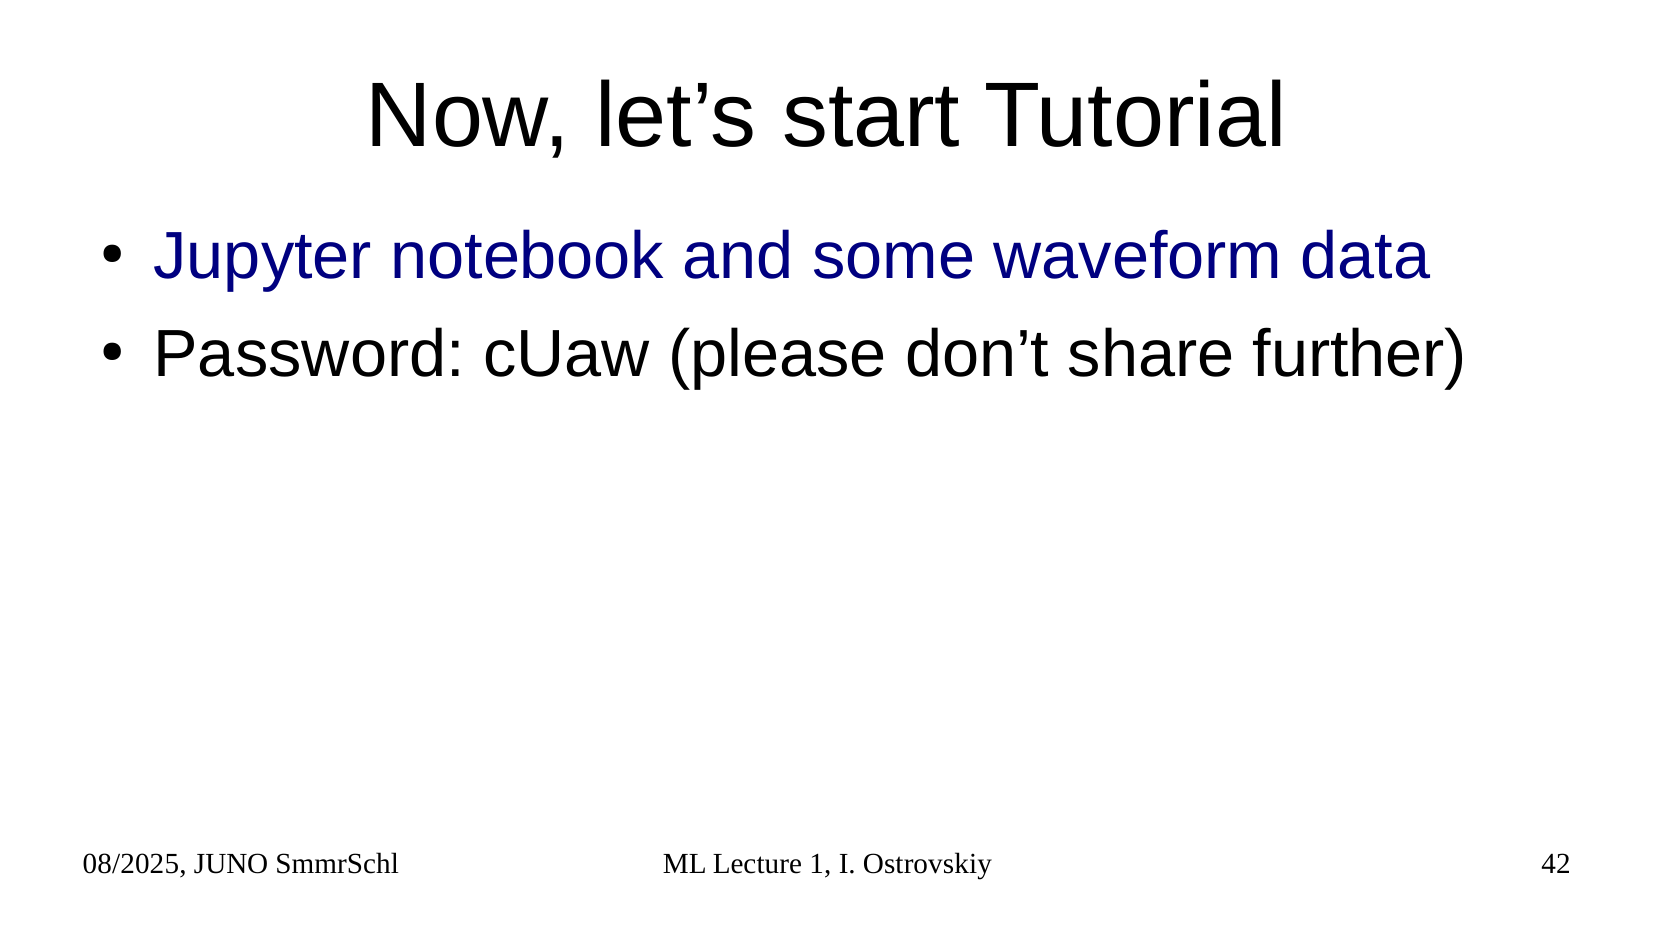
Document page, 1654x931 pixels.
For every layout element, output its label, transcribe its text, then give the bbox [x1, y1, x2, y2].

list Jupyter notebook and some waveform data Password: cUaw (please don’t share further) [82, 217, 1571, 758]
title Now, let’s start Tutorial [82, 37, 1571, 193]
